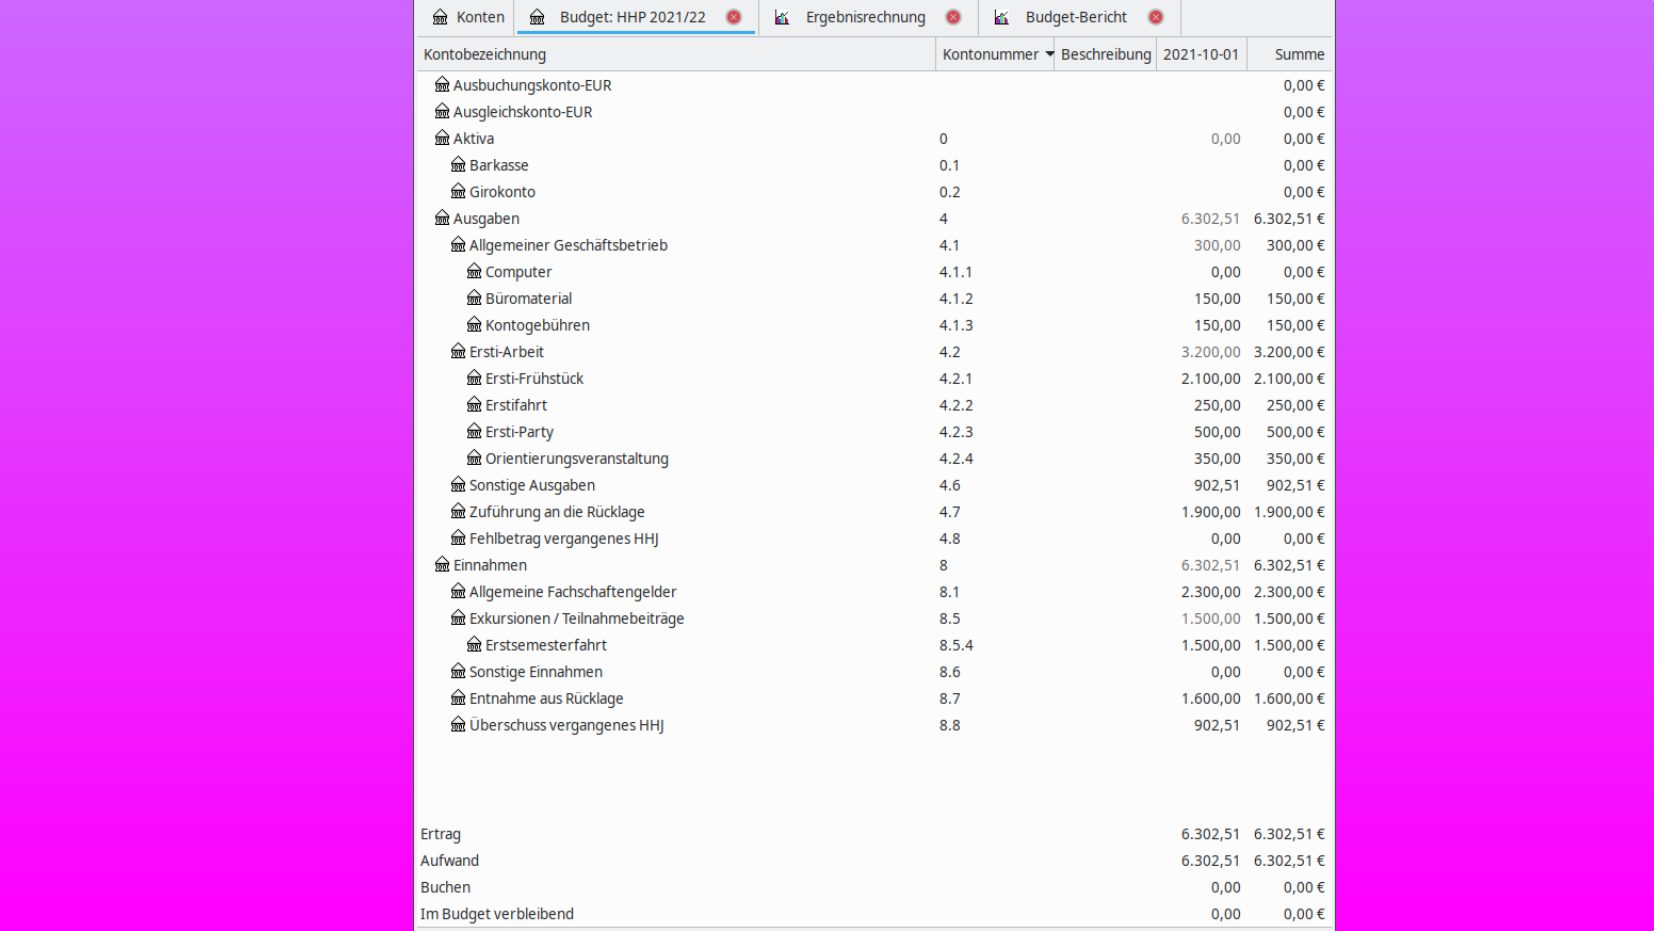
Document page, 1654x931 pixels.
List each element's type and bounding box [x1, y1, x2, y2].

picture [413, 0, 1336, 931]
